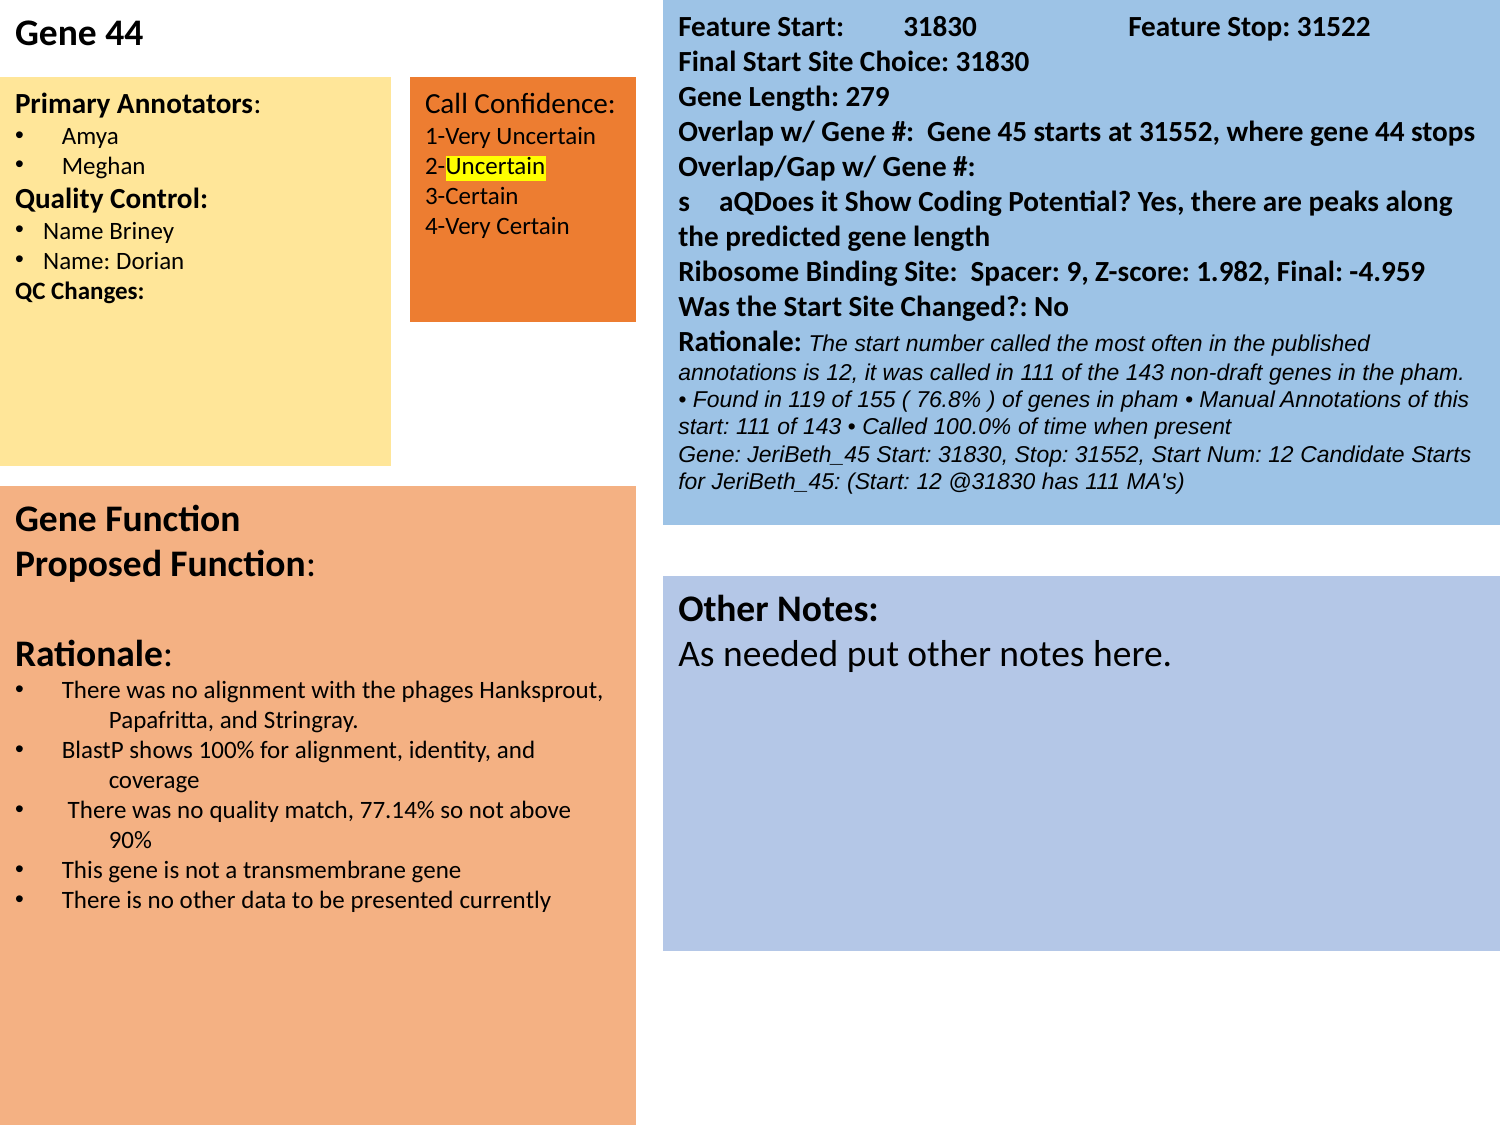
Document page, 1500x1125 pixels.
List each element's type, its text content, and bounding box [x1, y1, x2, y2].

text_box Gene Function Proposed Function: Rationale: There was no alignment with the phages Hanksprout, Papafritta, and Stringray. BlastP shows 100% for alignment, identity, and coverage There was no quality match, 77.14% so not above 90% This gene is not a transmembrane gene There is no other data to be presented currently [0, 486, 636, 1125]
text_box Primary Annotators: Amya Meghan Quality Control: Name Briney Name: Dorian QC Changes: [0, 77, 391, 466]
text_box Other Notes: As needed put other notes here. [663, 576, 1500, 951]
text_box Feature Start: 31830 Feature Stop: 31522 Final Start Site Choice: 31830 Gene Length: 279 Overlap w/ Gene #: Gene 45 starts at 31552, where gene 44 stops Overlap/Gap w/ Gene #: s aQDoes it Show Coding Potential? Yes, there are peaks along the predicted gene length Ribosome Binding Site: Spacer: 9, Z-score: 1.982, Final: -4.959 Was the Start Site Changed?: No Rationale: The start number called the most often in the published annotations is 12, it was called in 111 of the 143 non-draft genes in the pham. • Found in 119 of 155 ( 76.8% ) of genes in pham • Manual Annotations of this start: 111 of 143 • Called 100.0% of time when present Gene: JeriBeth_45 Start: 31830, Stop: 31552, Start Num: 12 Candidate Starts for JeriBeth_45: (Start: 12 @31830 has 111 MA's) [663, 0, 1500, 525]
text_box Call Confidence: 1-Very Uncertain 2-Uncertain 3-Certain 4-Very Certain [410, 77, 636, 322]
text_box Gene 44 [0, 0, 160, 61]
